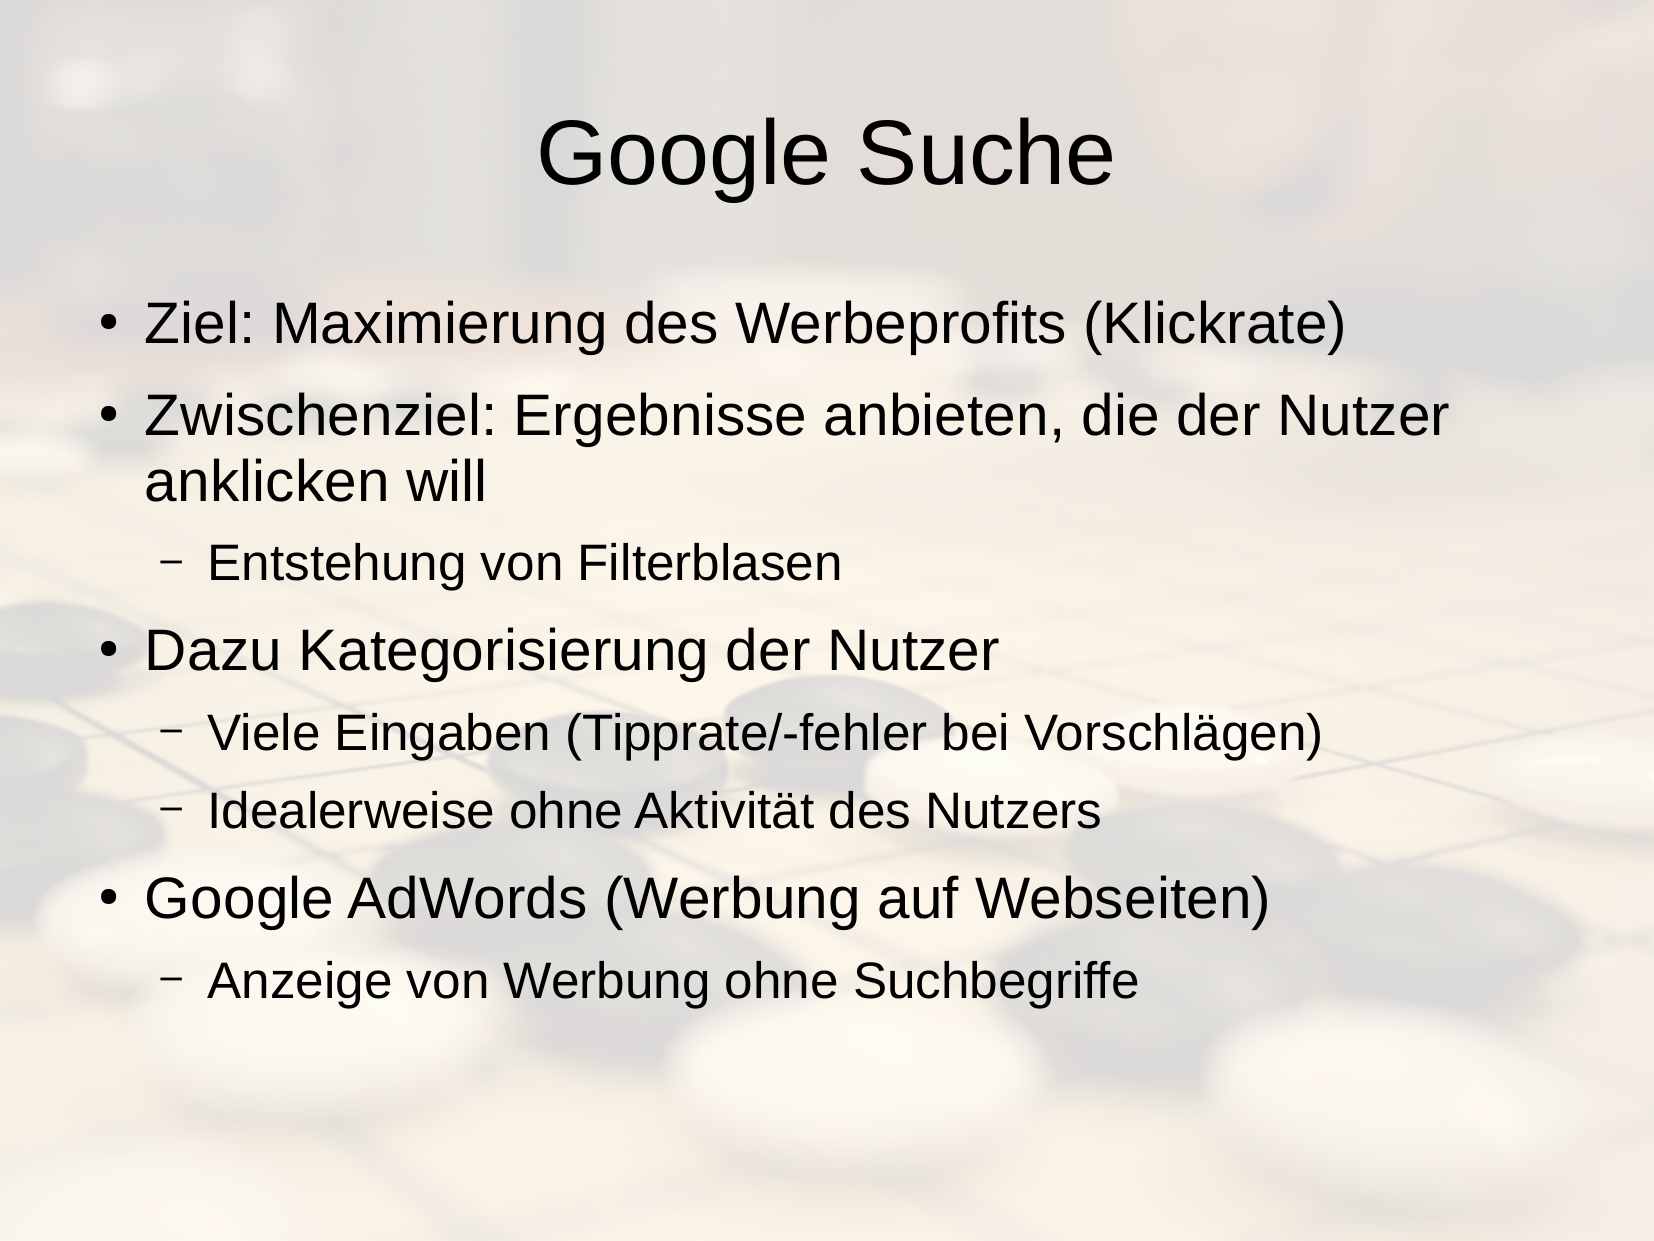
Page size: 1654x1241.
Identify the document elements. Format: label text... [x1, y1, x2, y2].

list Ziel: Maximierung des Werbeprofits (Klickrate) Zwischenziel: Ergebnisse anbieten, die der Nutzer anklicken will Entstehung von Filterblasen Dazu Kategorisierung der Nutzer Viele Eingaben (Tipprate/-fehler bei Vorschlägen) Idealerweise ohne Aktivität des Nutzers Google AdWords (Werbung auf Webseiten) Anzeige von Werbung ohne Suchbegriffe [82, 290, 1571, 1010]
title Google Suche [82, 49, 1571, 257]
